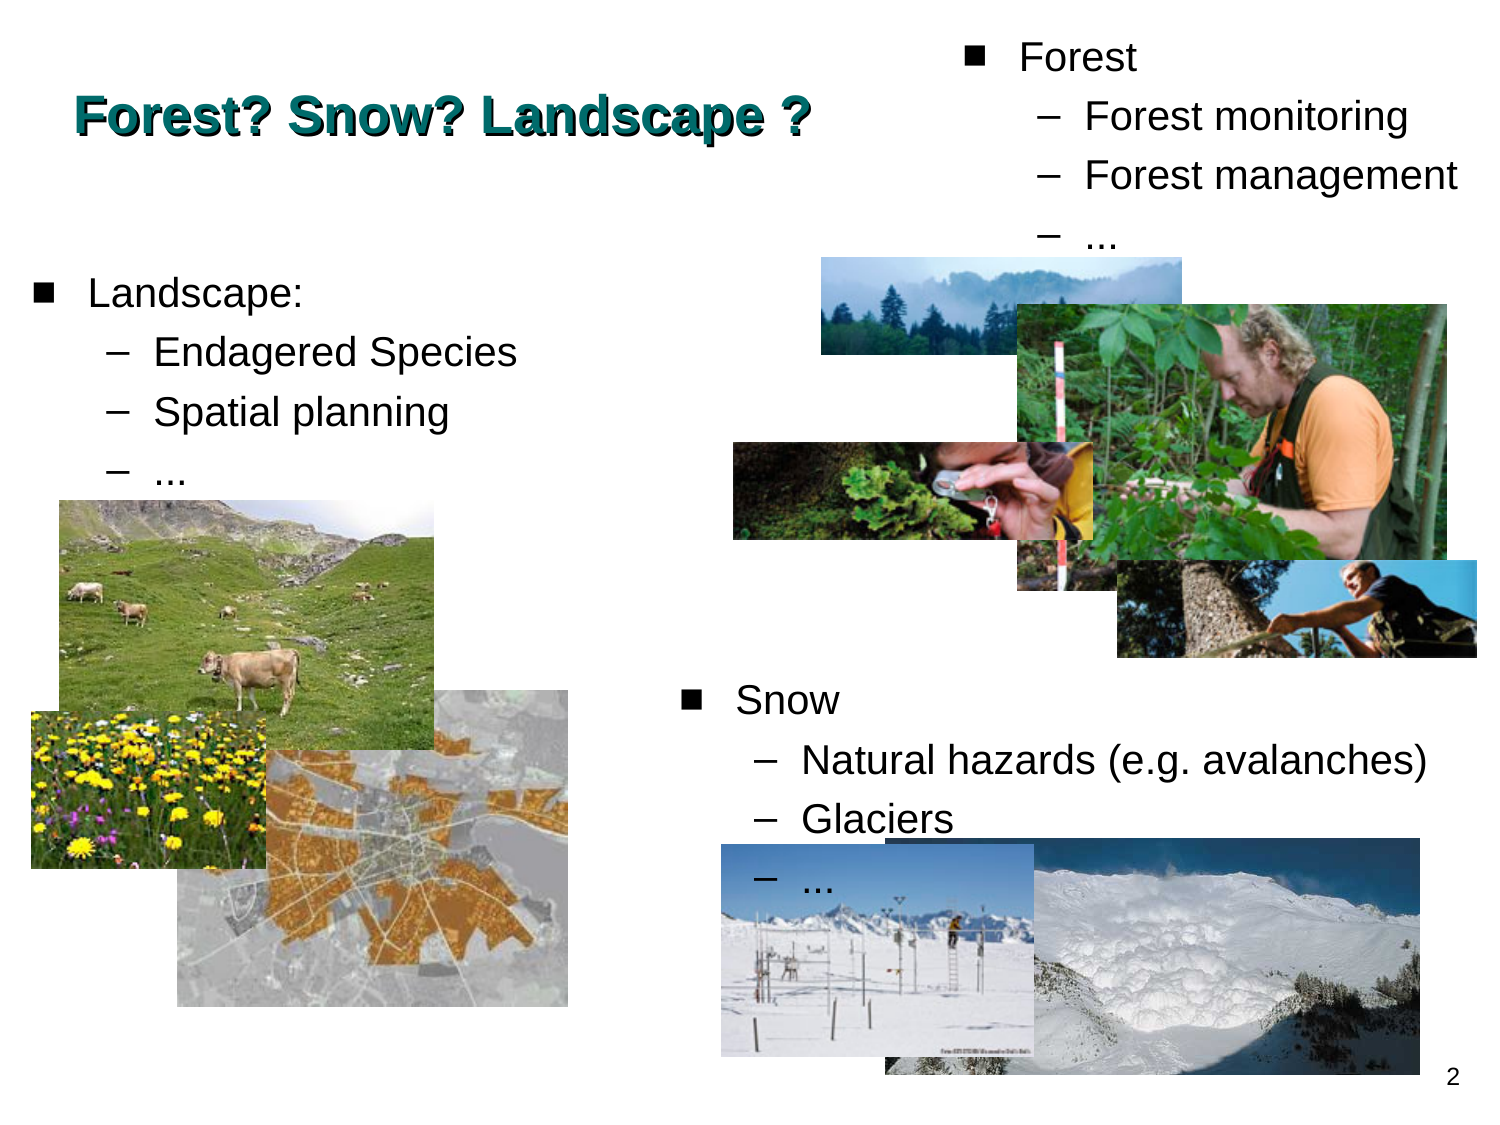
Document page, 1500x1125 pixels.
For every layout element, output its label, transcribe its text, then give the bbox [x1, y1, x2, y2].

list Forest Forest monitoring Forest management ... [962, 29, 1500, 384]
picture [821, 257, 962, 355]
picture [733, 384, 1477, 658]
picture [31, 621, 568, 1007]
title Forest? Snow? Landscape ? [59, 9, 1447, 215]
list Landscape: Endagered Species Spatial planning ... [31, 265, 709, 621]
picture [721, 1028, 1420, 1075]
list Snow Natural hazards (e.g. avalanches) Glaciers ... [679, 673, 1500, 1028]
